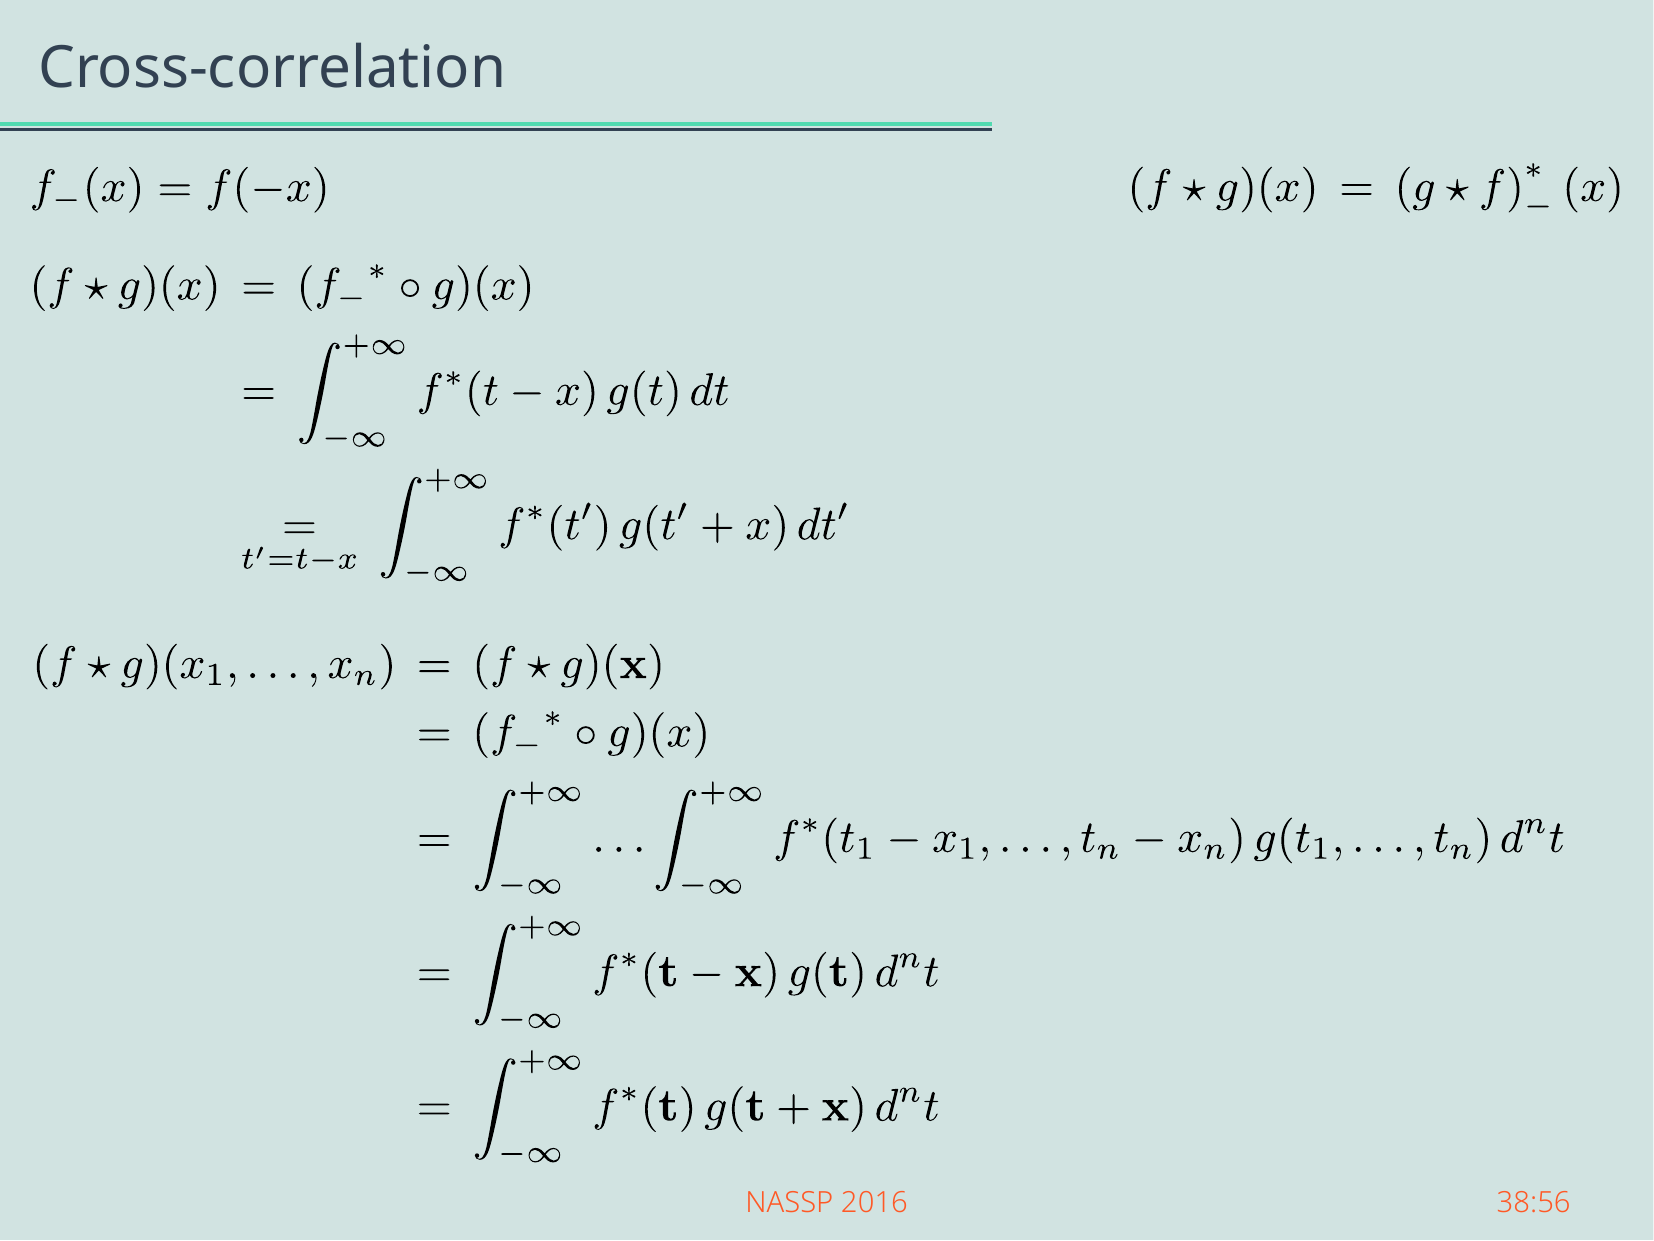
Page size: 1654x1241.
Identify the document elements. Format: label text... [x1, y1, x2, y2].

text_box [29, 166, 330, 213]
text_box [32, 643, 1565, 1166]
text_box [29, 264, 848, 585]
text_box Cross-correlation [23, 17, 1347, 103]
text_box [1127, 163, 1625, 219]
